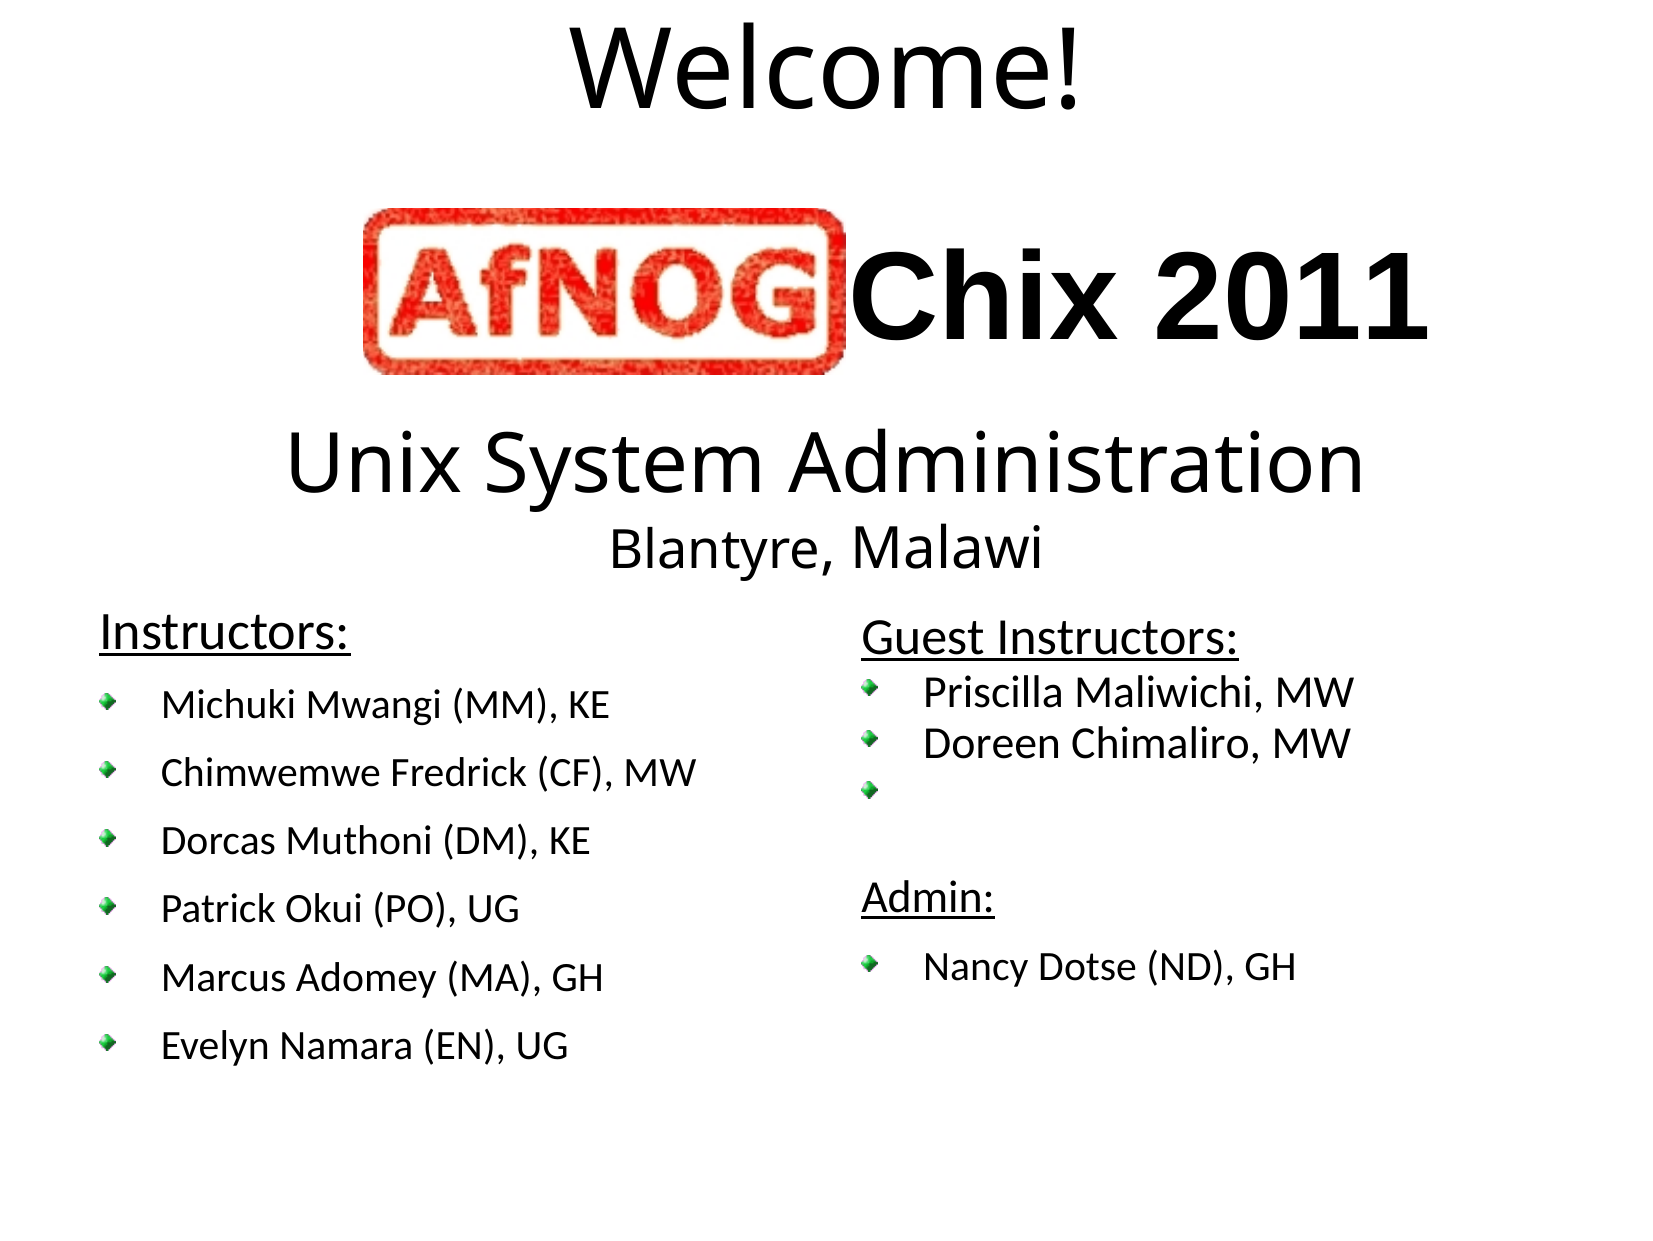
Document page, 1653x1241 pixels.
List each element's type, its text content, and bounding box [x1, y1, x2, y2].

picture [363, 208, 846, 376]
list Instructors: Michuki Mwangi (MM), KE Chimwemwe Fredrick (CF), MW Dorcas Muthoni (DM), KE Patrick Okui (PO), UG Marcus Adomey (MA), GH Evelyn Namara (EN), UG [82, 611, 809, 1241]
picture [861, 730, 878, 747]
picture [861, 955, 878, 972]
picture [861, 781, 878, 799]
title Welcome! Unix System Administration Blantyre, Malawi [82, 0, 1571, 589]
text_box Guest Instructors: Priscilla Maliwichi, MW Doreen Chimaliro, MW Admin: Nancy Dotse (ND), GH [844, 611, 1571, 1235]
picture [861, 679, 878, 696]
text_box Chix 2011 [833, 220, 1469, 376]
